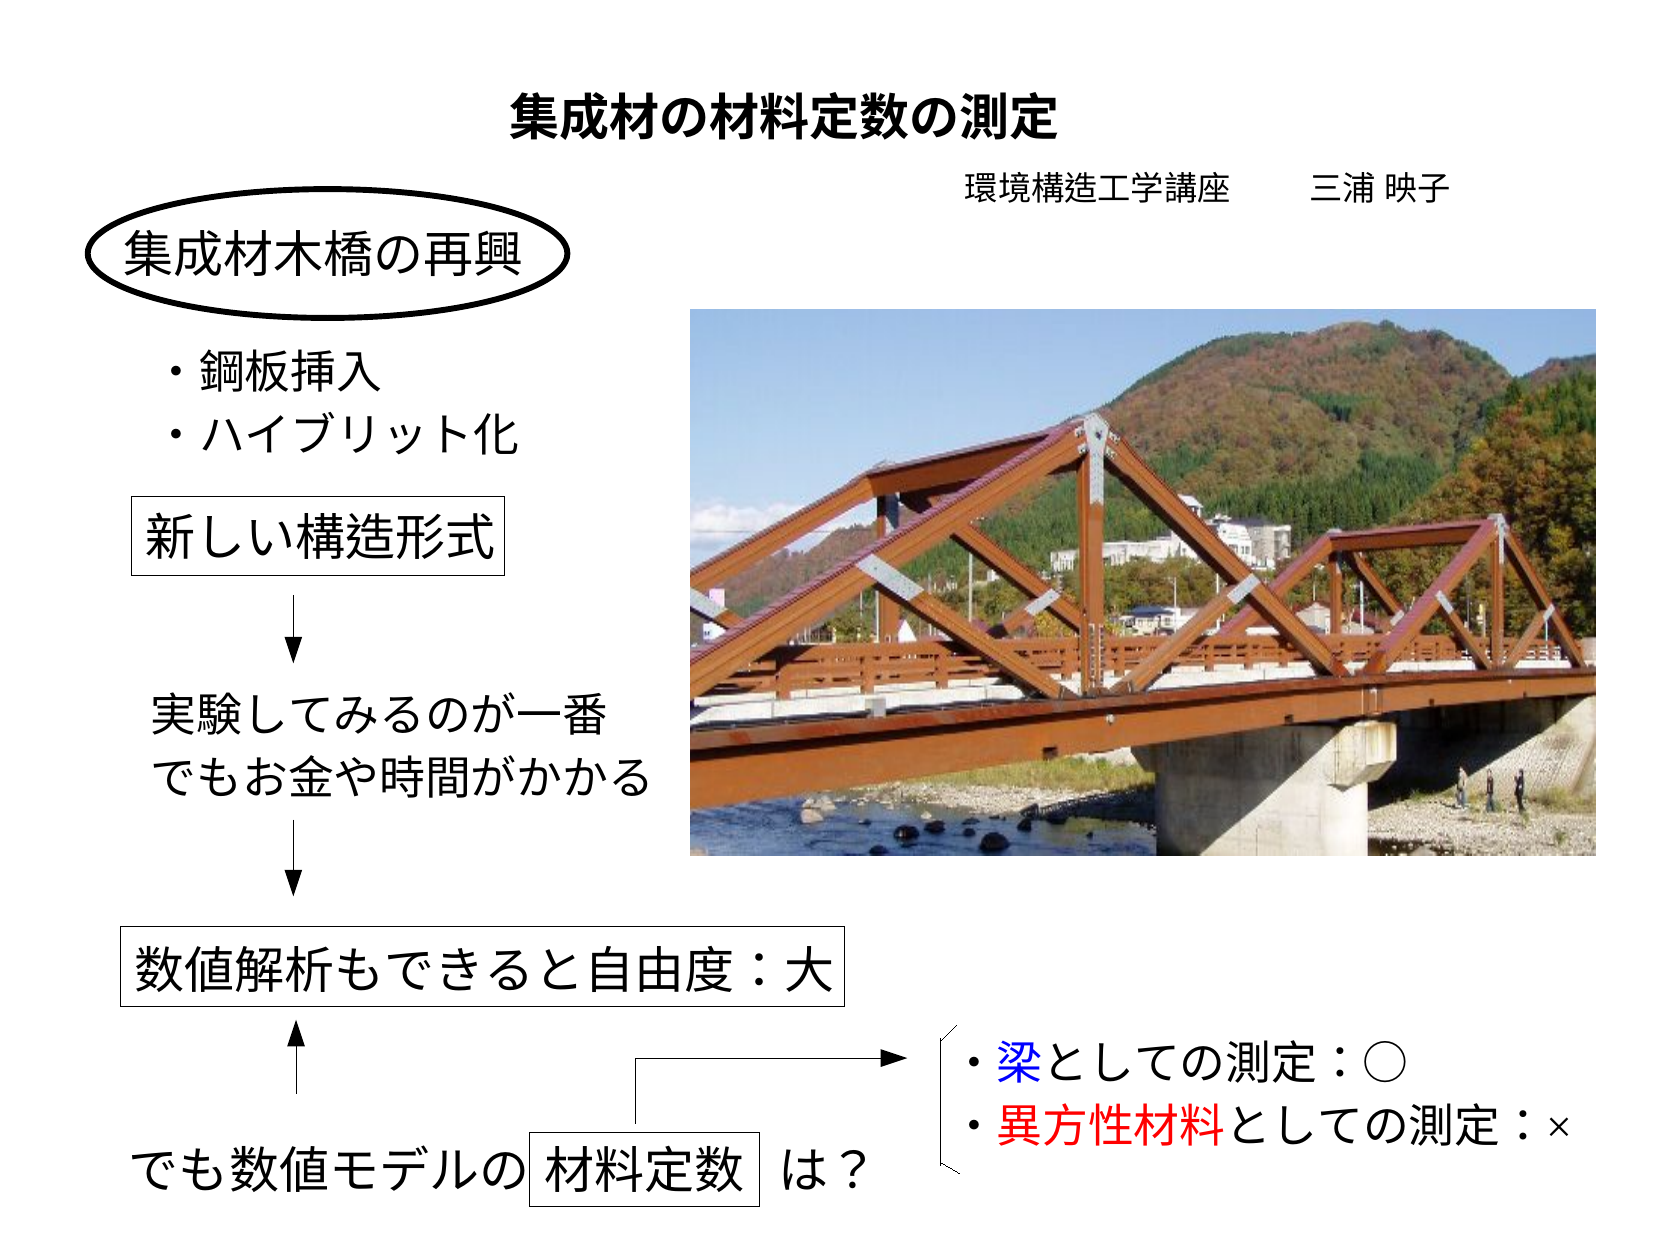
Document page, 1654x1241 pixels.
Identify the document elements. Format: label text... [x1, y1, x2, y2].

text_box ・梁としての測定：○ ・異方性材料としての測定：× [951, 1030, 1572, 1144]
text_box でも数値モデルの [128, 1134, 529, 1195]
text_box ・鋼板挿入 ・ハイブリット化 [153, 339, 520, 450]
picture [690, 309, 1596, 856]
text_box 集成材木橋の再興 [123, 219, 524, 280]
text_box 実験してみるのが一番 でもお金や時間がかかる [150, 682, 690, 793]
text_box 新しい構造形式 [145, 501, 496, 562]
text_box は？ [778, 1134, 879, 1195]
text_box 数値解析もできると自由度：大 [134, 934, 835, 995]
text_box 集成材の材料定数の測定 [509, 82, 1060, 143]
text_box 材料定数 [529, 1132, 760, 1207]
text_box 環境構造工学講座 三浦 映子 [964, 164, 1541, 205]
